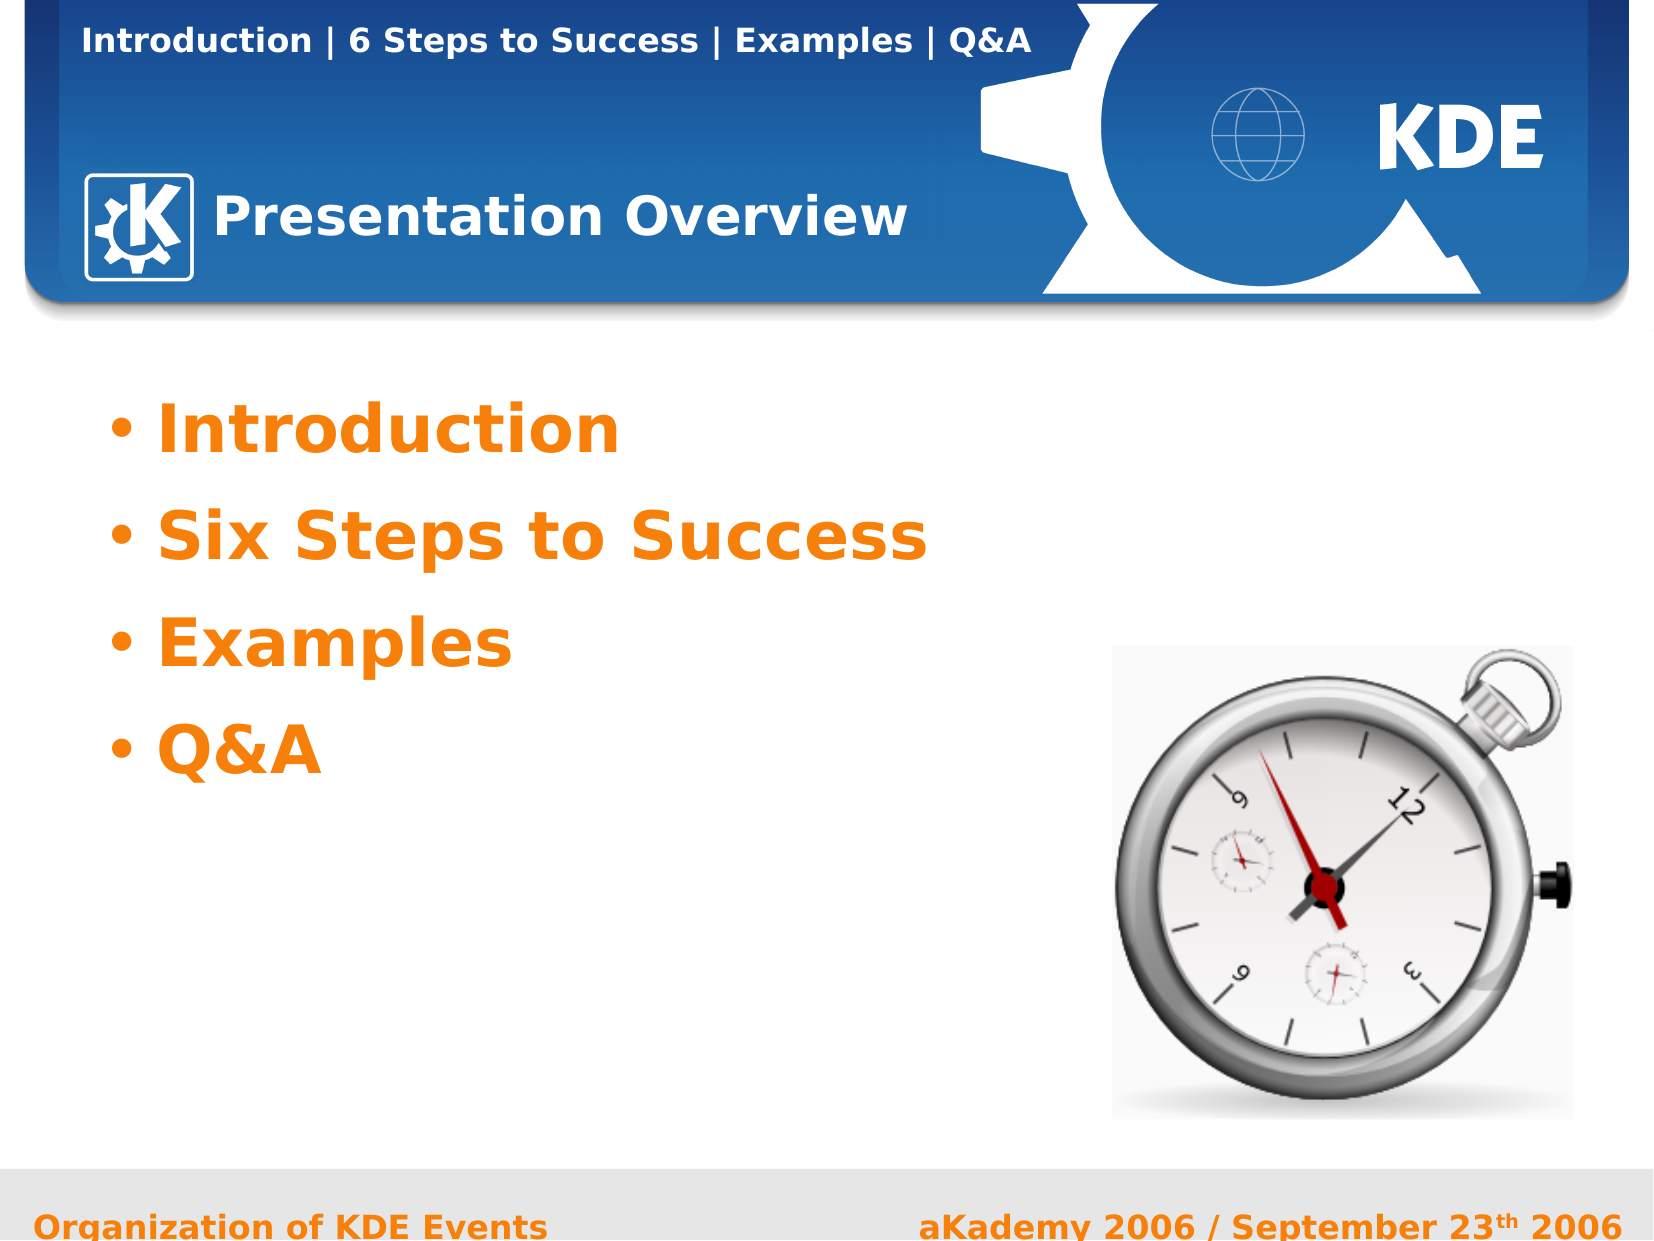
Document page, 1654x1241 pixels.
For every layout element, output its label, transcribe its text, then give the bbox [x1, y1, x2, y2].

list Introduction Six Steps to Success Examples Q&A [67, 390, 1556, 1103]
picture [1112, 646, 1576, 1126]
title Introduction | 6 Steps to Success | Examples | Q&A [80, 18, 1056, 64]
picture [0, 0, 1654, 331]
title Presentation Overview [212, 177, 1061, 257]
